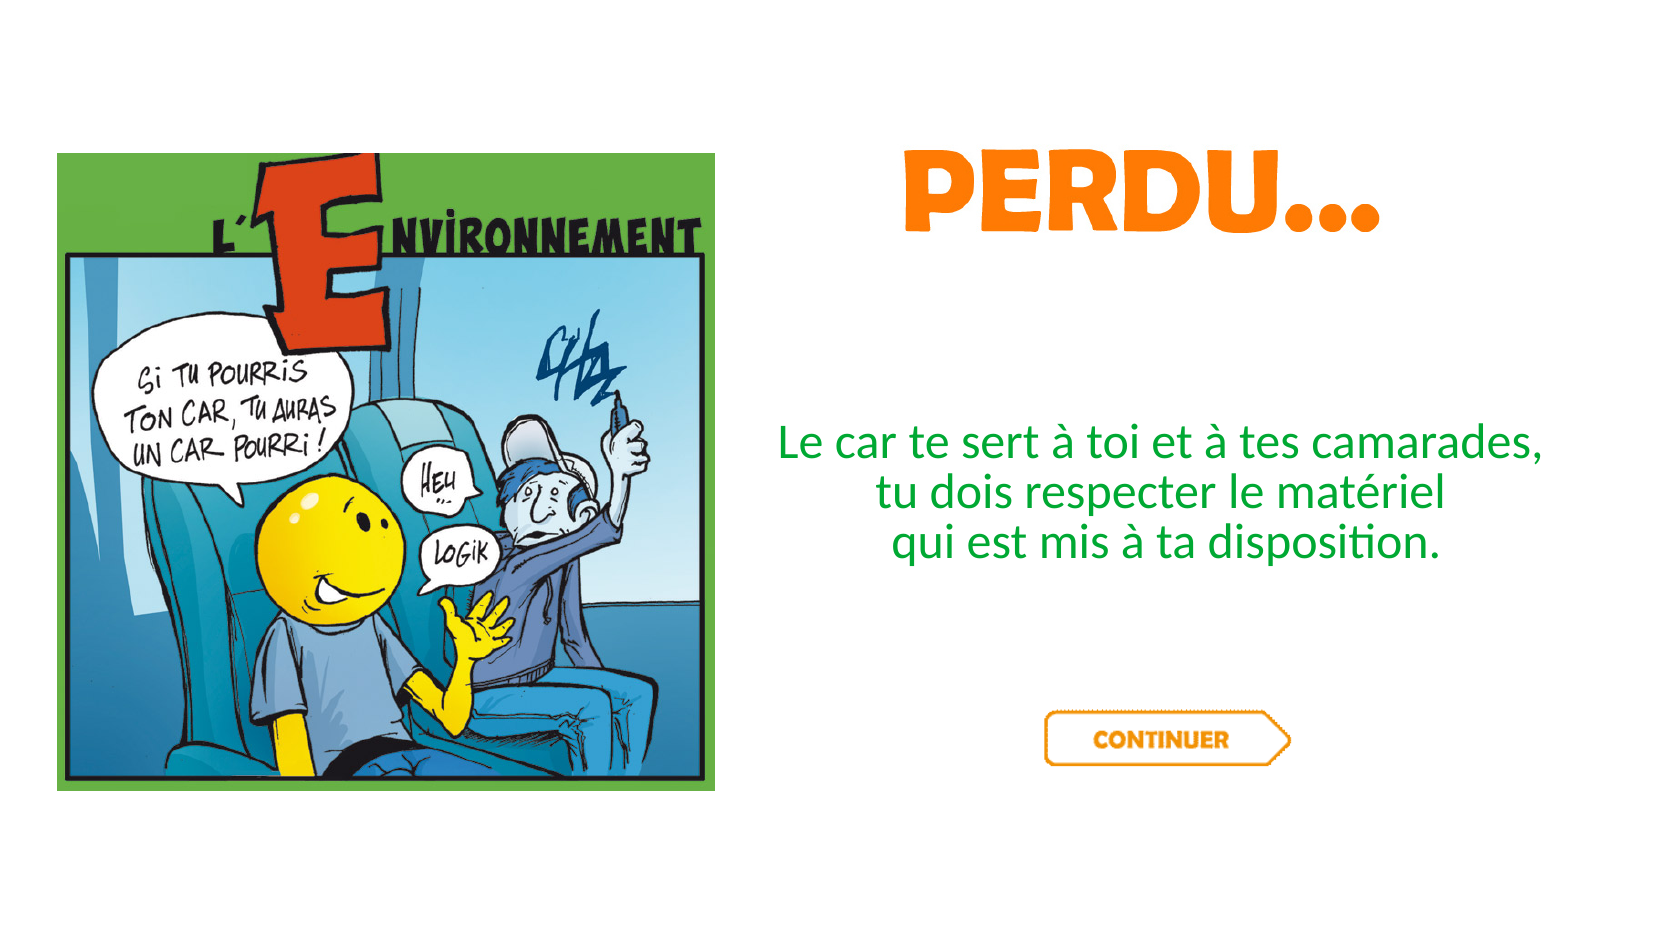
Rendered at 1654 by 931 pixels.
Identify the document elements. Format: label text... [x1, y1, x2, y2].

picture [57, 153, 715, 791]
picture [1043, 708, 1294, 769]
text_box Le car te sert à toi et à tes camarades, tu dois respecter le matériel qui est mis à ta disposition. [715, 413, 1619, 650]
picture [874, 100, 1420, 266]
